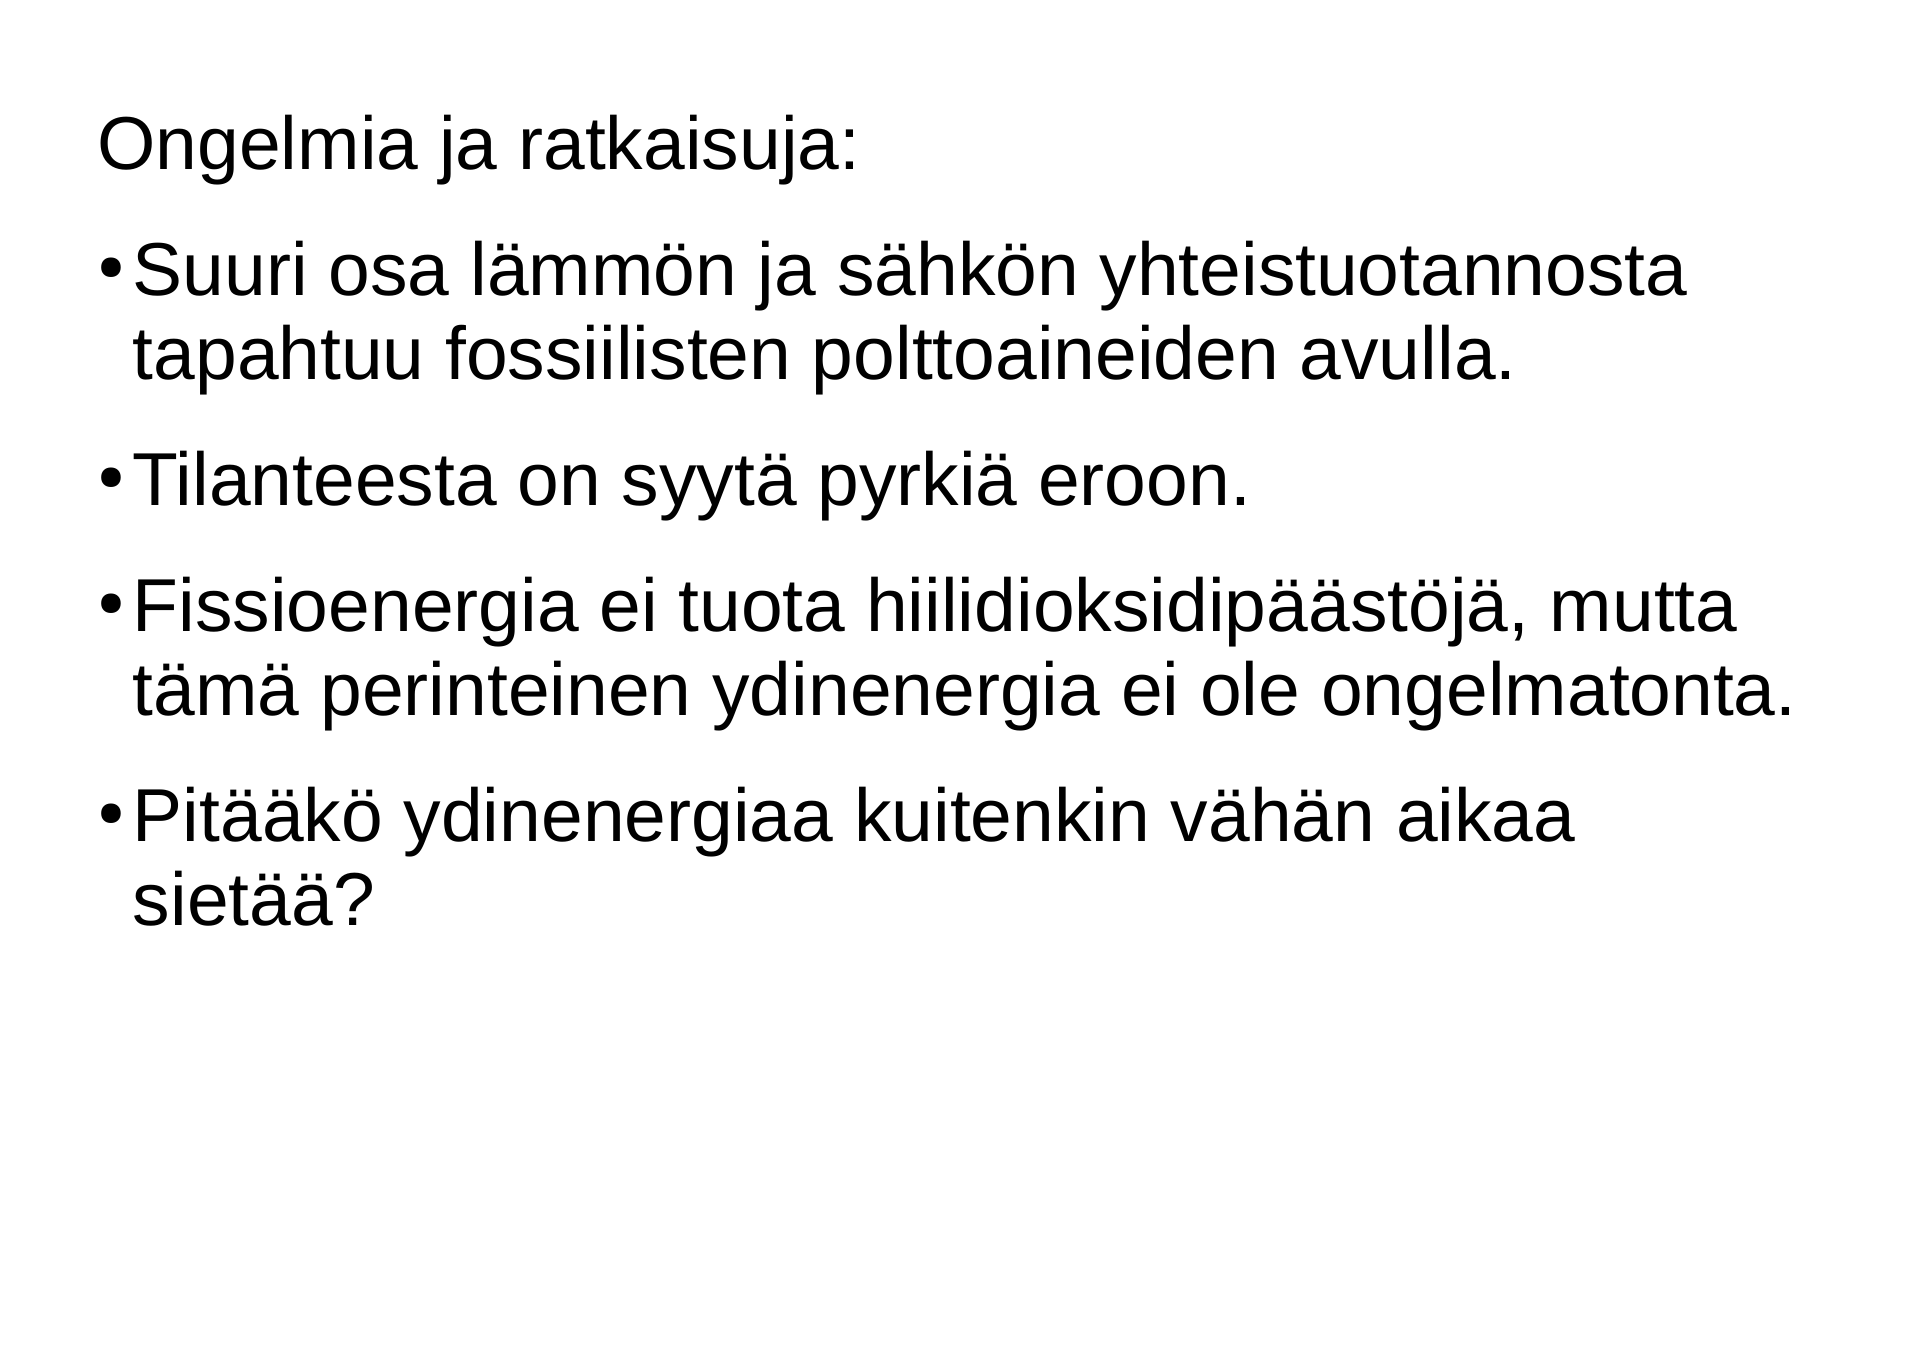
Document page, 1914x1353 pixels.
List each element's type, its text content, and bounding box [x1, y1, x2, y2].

text_box Ongelmia ja ratkaisuja: Suuri osa lämmön ja sähkön yhteistuotannosta tapahtuu fossiilisten polttoaineiden avulla. Tilanteesta on syytä pyrkiä eroon. Fissioenergia ei tuota hiilidioksidipäästöjä, mutta tämä perinteinen ydinenergia ei ole ongelmatonta. Pitääkö ydinenergiaa kuitenkin vähän aikaa sietää? [82, 94, 1843, 1118]
